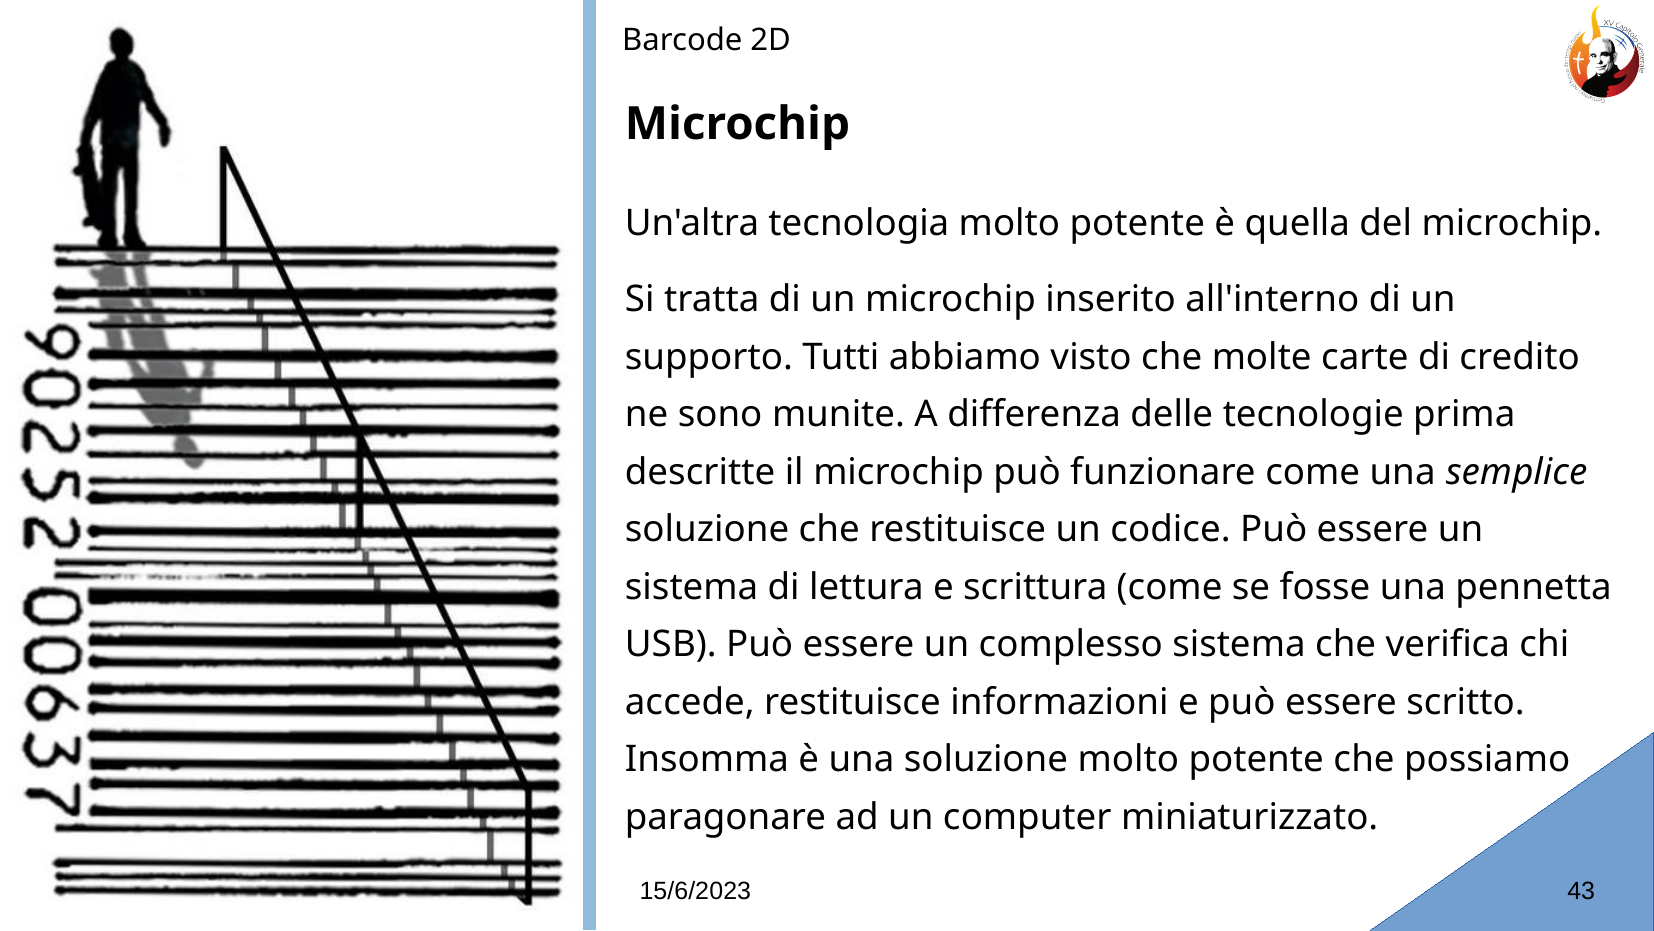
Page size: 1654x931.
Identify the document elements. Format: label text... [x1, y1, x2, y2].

picture [1563, 4, 1646, 103]
text_box Barcode 2D [607, 9, 1340, 63]
list Un'altra tecnologia molto potente è quella del microchip. Si tratta di un microchip inserito all'interno di un supporto. Tutti abbiamo visto che molte carte di credito ne sono munite. A differenza delle tecnologie prima descritte il microchip può funzionare come una semplice soluzione che restituisce un codice. Può essere un sistema di lettura e scrittura (come se fosse una pennetta USB). Può essere un complesso sistema che verifica chi accede, restituisce informazioni e può essere scritto. Insomma è una soluzione molto potente che possiamo paragonare ad un computer miniaturizzato. [624, 188, 1621, 851]
picture [0, 0, 583, 931]
title Microchip [624, 94, 1621, 188]
